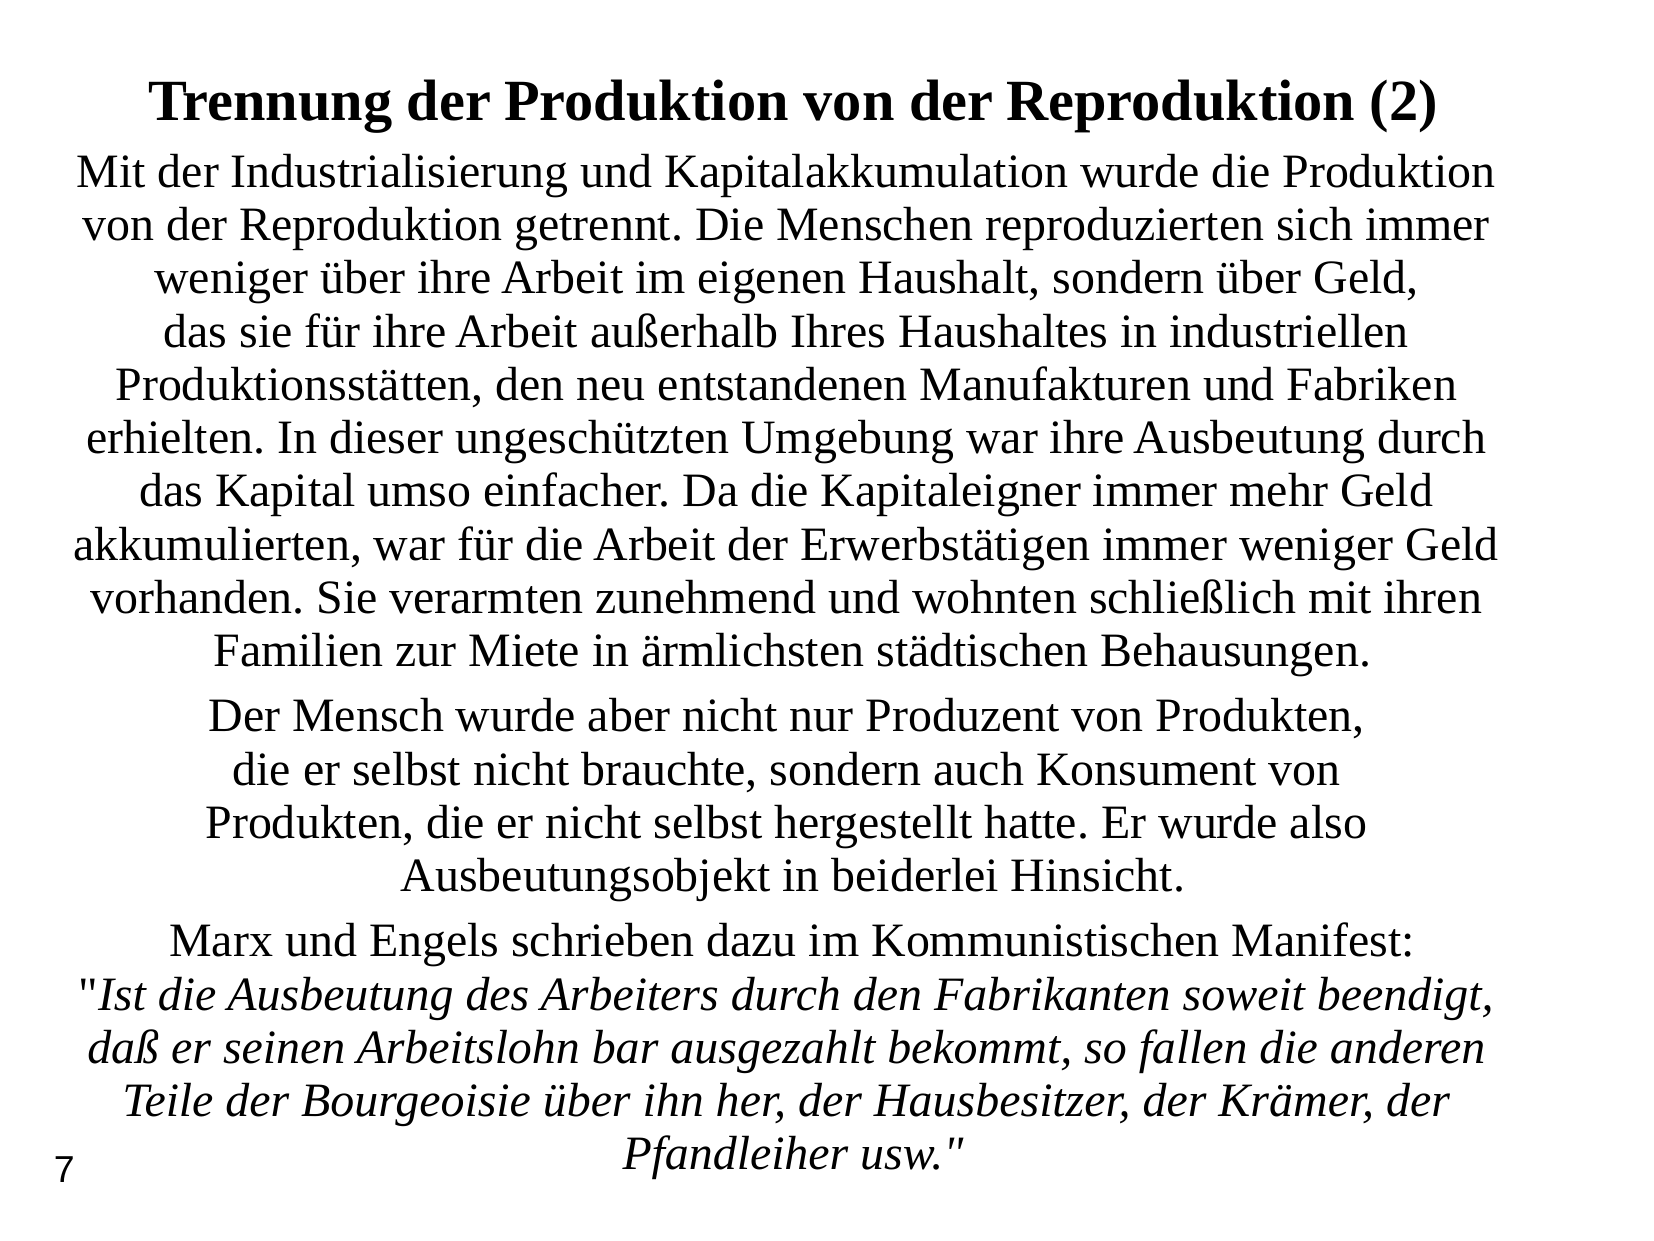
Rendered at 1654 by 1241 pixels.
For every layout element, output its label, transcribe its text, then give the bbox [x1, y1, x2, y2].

text_box Trennung der Produktion von der Reproduktion (2) Mit der Industrialisierung und Kapitalakkumulation wurde die Produktion von der Reproduktion getrennt. Die Menschen reproduzierten sich immer weniger über ihre Arbeit im eigenen Haushalt, sondern über Geld, das sie für ihre Arbeit außerhalb Ihres Haushaltes in industriellen Produktionsstätten, den neu entstandenen Manufakturen und Fabriken erhielten. In dieser ungeschützten Umgebung war ihre Ausbeutung durch das Kapital umso einfacher. Da die Kapitaleigner immer mehr Geld akkumulierten, war für die Arbeit der Erwerbstätigen immer weniger Geld vorhanden. Sie verarmten zunehmend und wohnten schließlich mit ihren Familien zur Miete in ärmlichsten städtischen Behausungen. Der Mensch wurde aber nicht nur Produzent von Produkten, die er selbst nicht brauchte, sondern auch Konsument von Produkten, die er nicht selbst hergestellt hatte. Er wurde also Ausbeutungsobjekt in beiderlei Hinsicht. Marx und Engels schrieben dazu im Kommunistischen Manifest: "Ist die Ausbeutung des Arbeiters durch den Fabrikanten soweit beendigt, daß er seinen Arbeitslohn bar ausgezahlt bekommt, so fallen die anderen Teile der Bourgeoisie über ihn her, der Hausbesitzer, der Krämer, der Pfandleiher usw." [59, 60, 1601, 1188]
text_box <Nummer> [39, 1140, 257, 1211]
